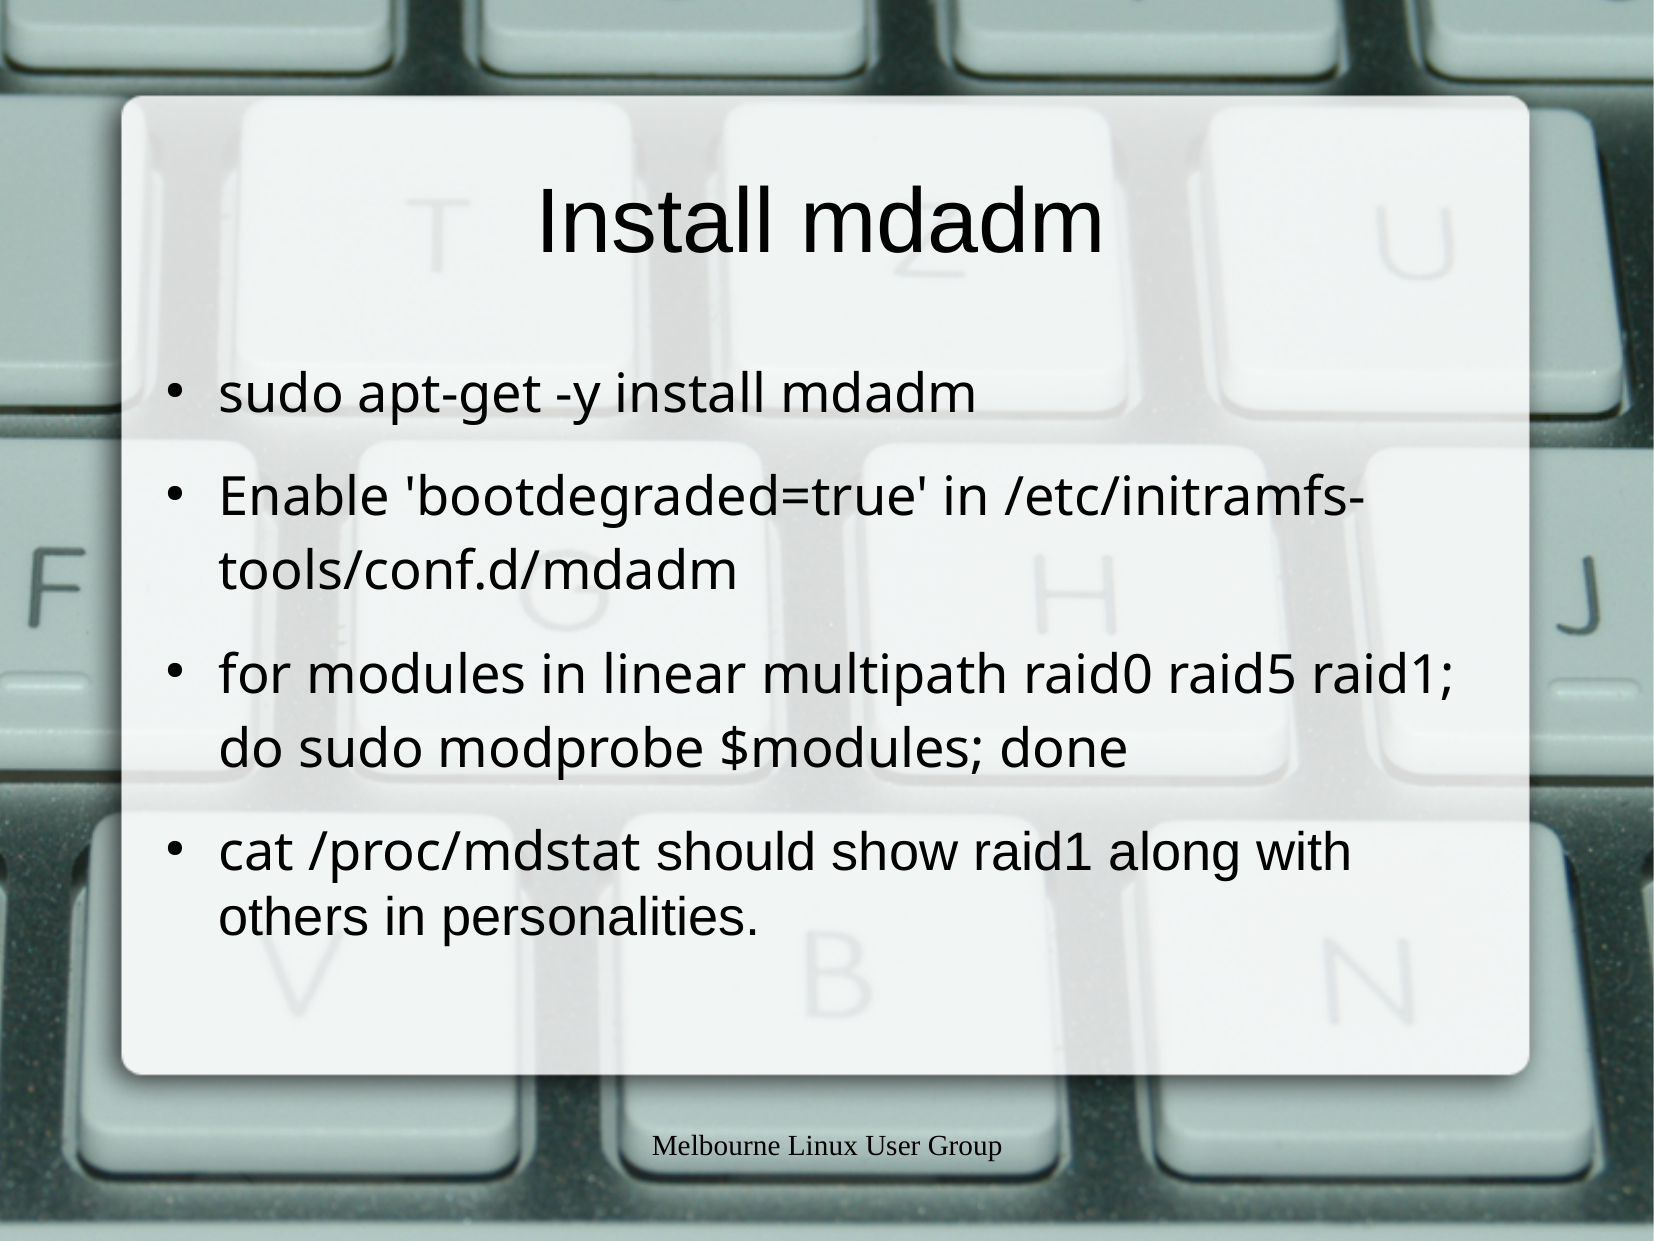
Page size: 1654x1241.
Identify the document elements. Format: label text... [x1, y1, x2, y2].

picture [0, 0, 1654, 1241]
list sudo apt-get -y install mdadm Enable 'bootdegraded=true' in /etc/initramfs-tools/conf.d/mdadm for modules in linear multipath raid0 raid5 raid1; do sudo modprobe $modules; done cat /proc/mdstat should show raid1 along with others in personalities. [147, 354, 1506, 1159]
title Install mdadm [135, 125, 1506, 318]
